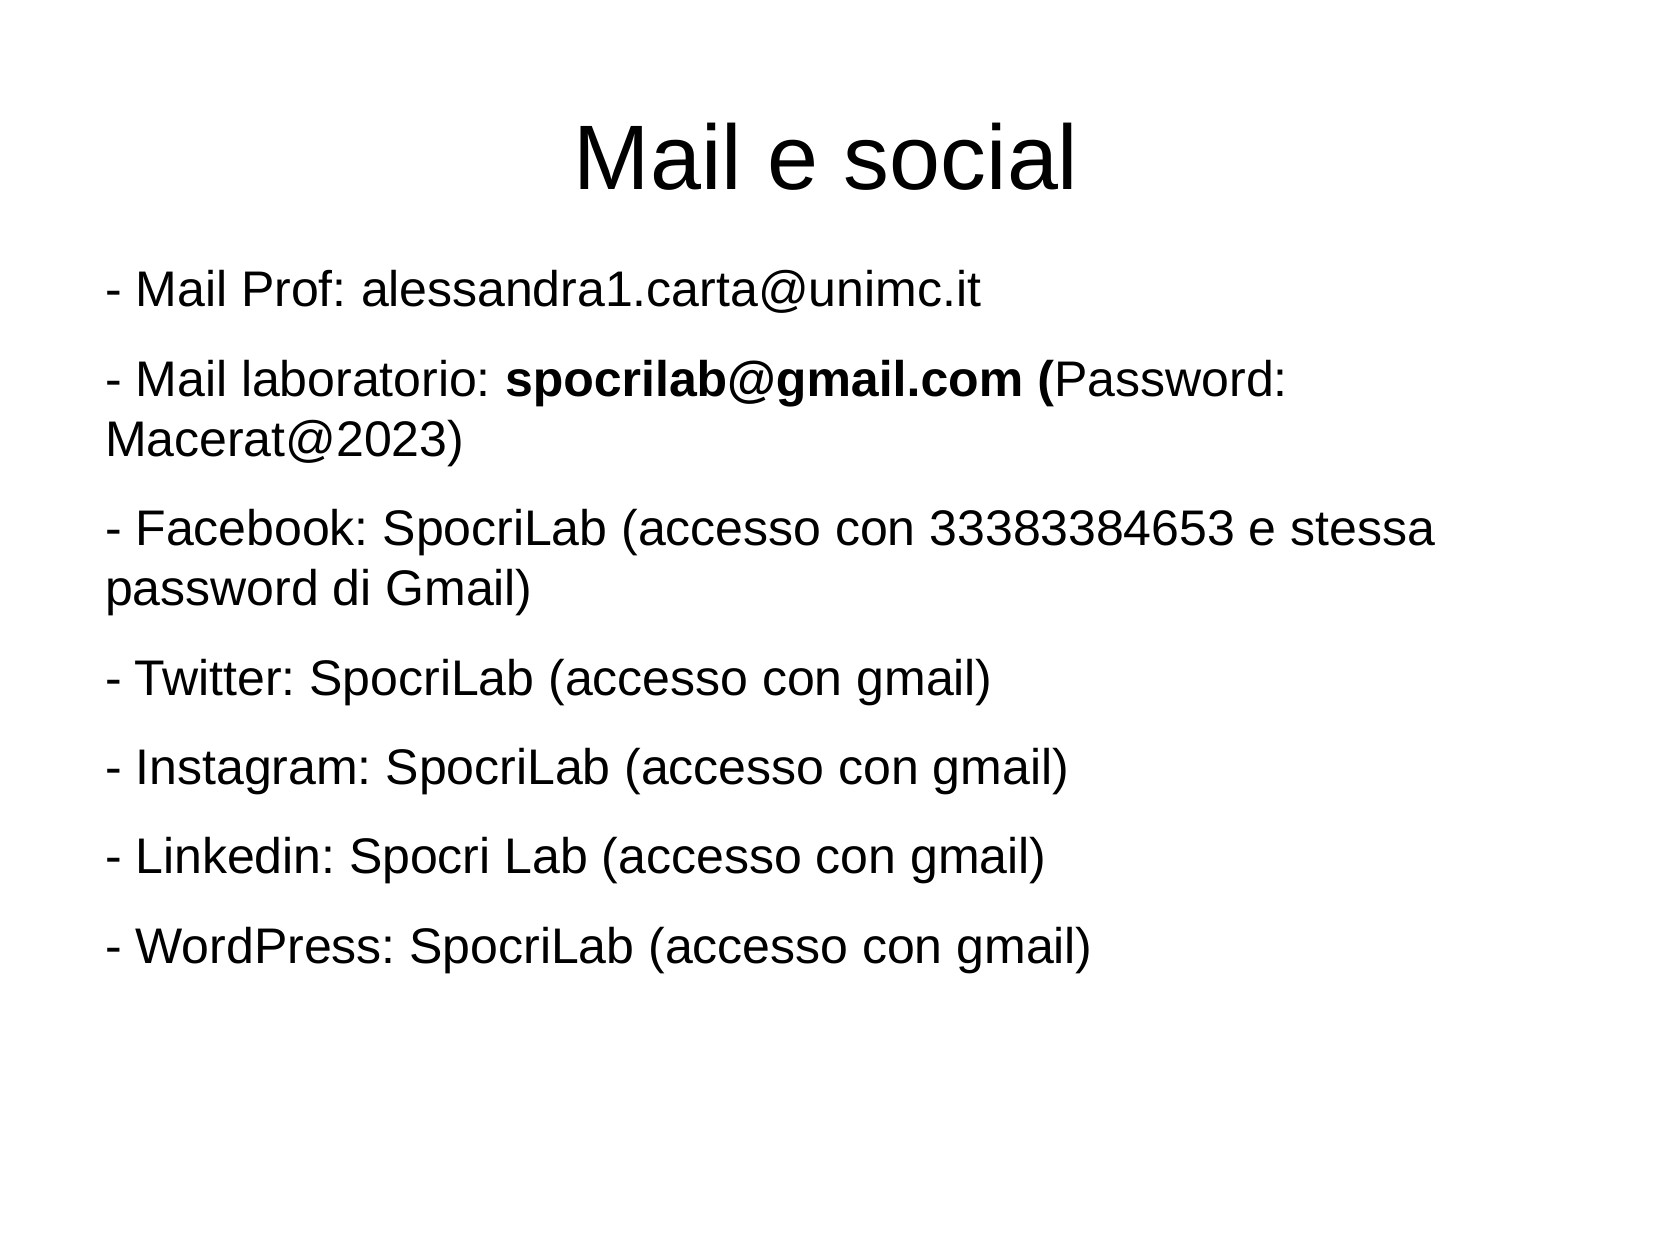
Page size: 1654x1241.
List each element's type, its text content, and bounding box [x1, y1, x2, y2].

list - Mail Prof: alessandra1.carta@unimc.it - Mail laboratorio: spocrilab@gmail.com (Password: Macerat@2023) - Facebook: SpocriLab (accesso con 33383384653 e stessa password di Gmail) - Twitter: SpocriLab (accesso con gmail) - Instagram: SpocriLab (accesso con gmail) - Linkedin: Spocri Lab (accesso con gmail) - WordPress: SpocriLab (accesso con gmail) [105, 256, 1594, 1082]
title Mail e social [82, 49, 1571, 257]
